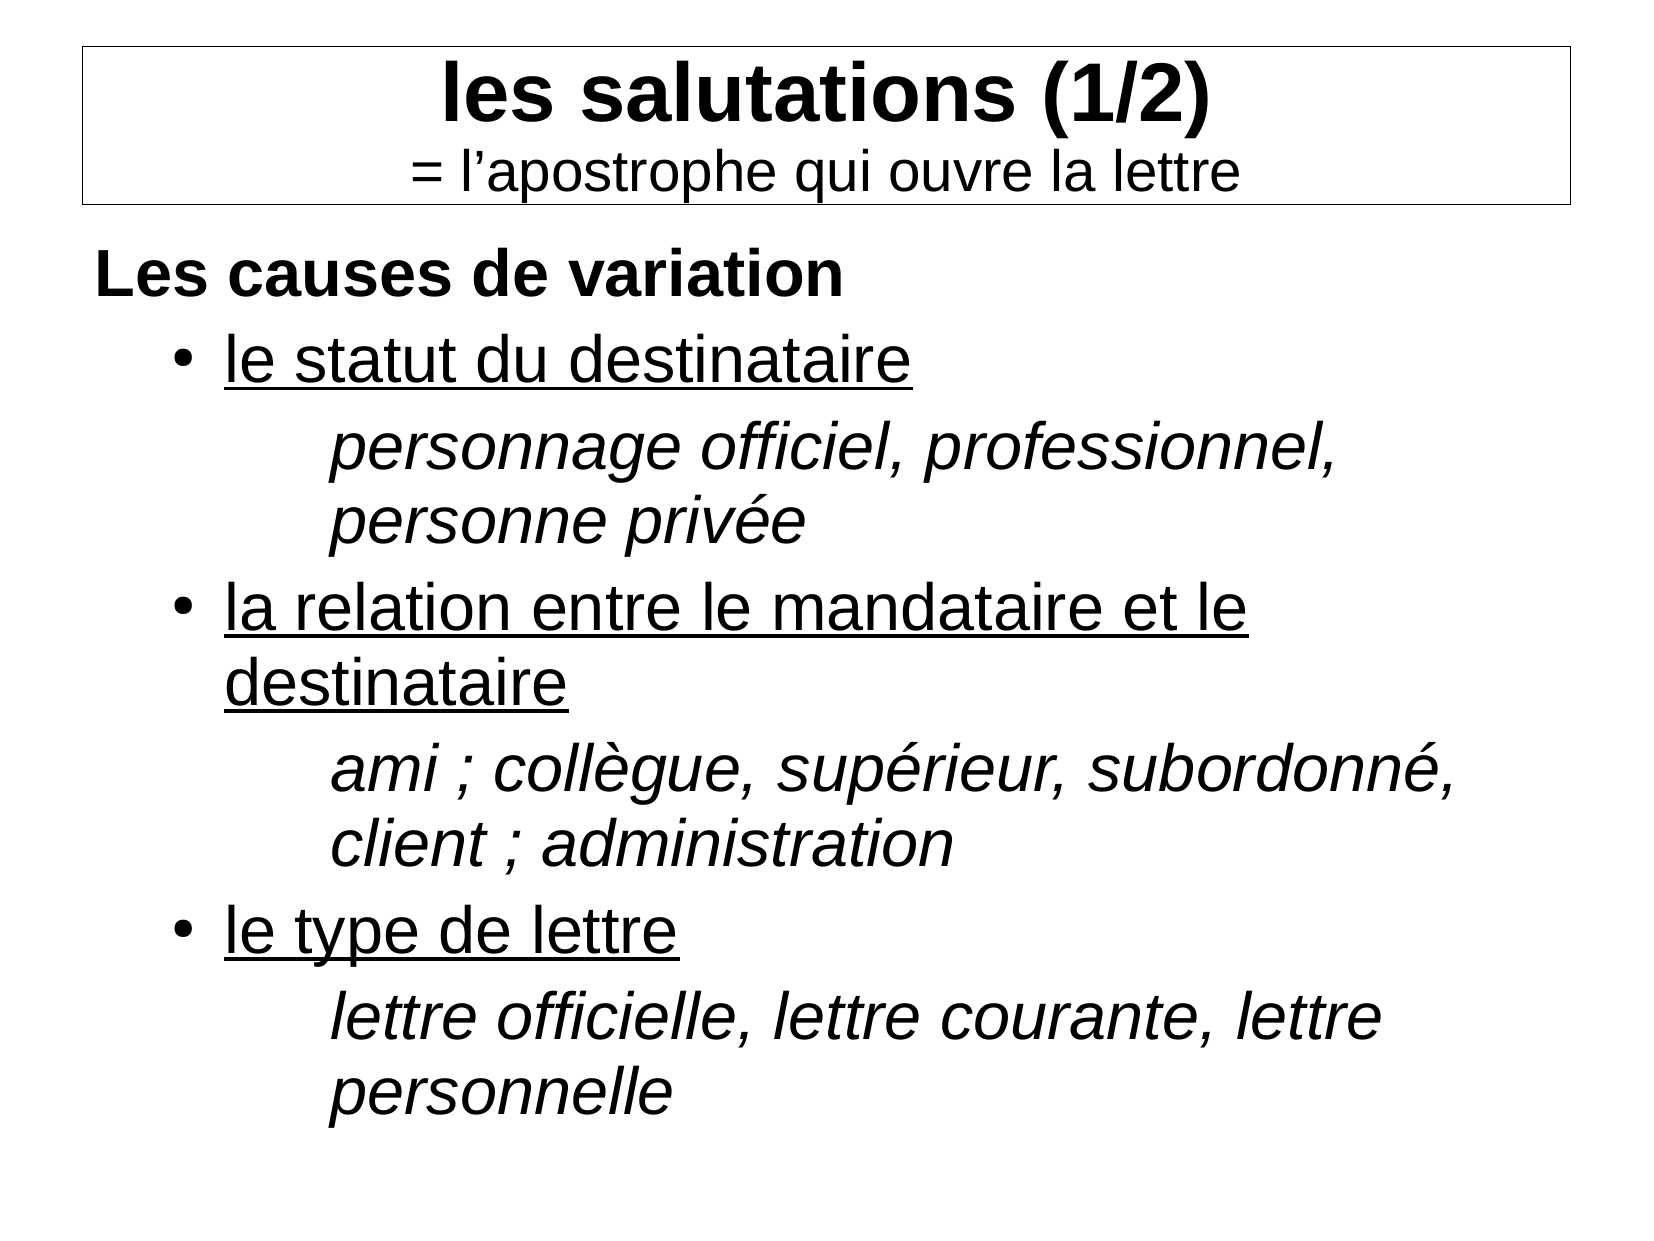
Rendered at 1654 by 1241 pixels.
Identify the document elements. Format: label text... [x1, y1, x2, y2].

title les salutations (1/2) = l’apostrophe qui ouvre la lettre [82, 46, 1571, 205]
list Les causes de variation le statut du destinataire personnage officiel, professionnel, personne privée la relation entre le mandataire et le destinataire ami ; collègue, supérieur, subordonné, client ; administration le type de lettre lettre officielle, lettre courante, lettre personnelle [94, 235, 1583, 1129]
